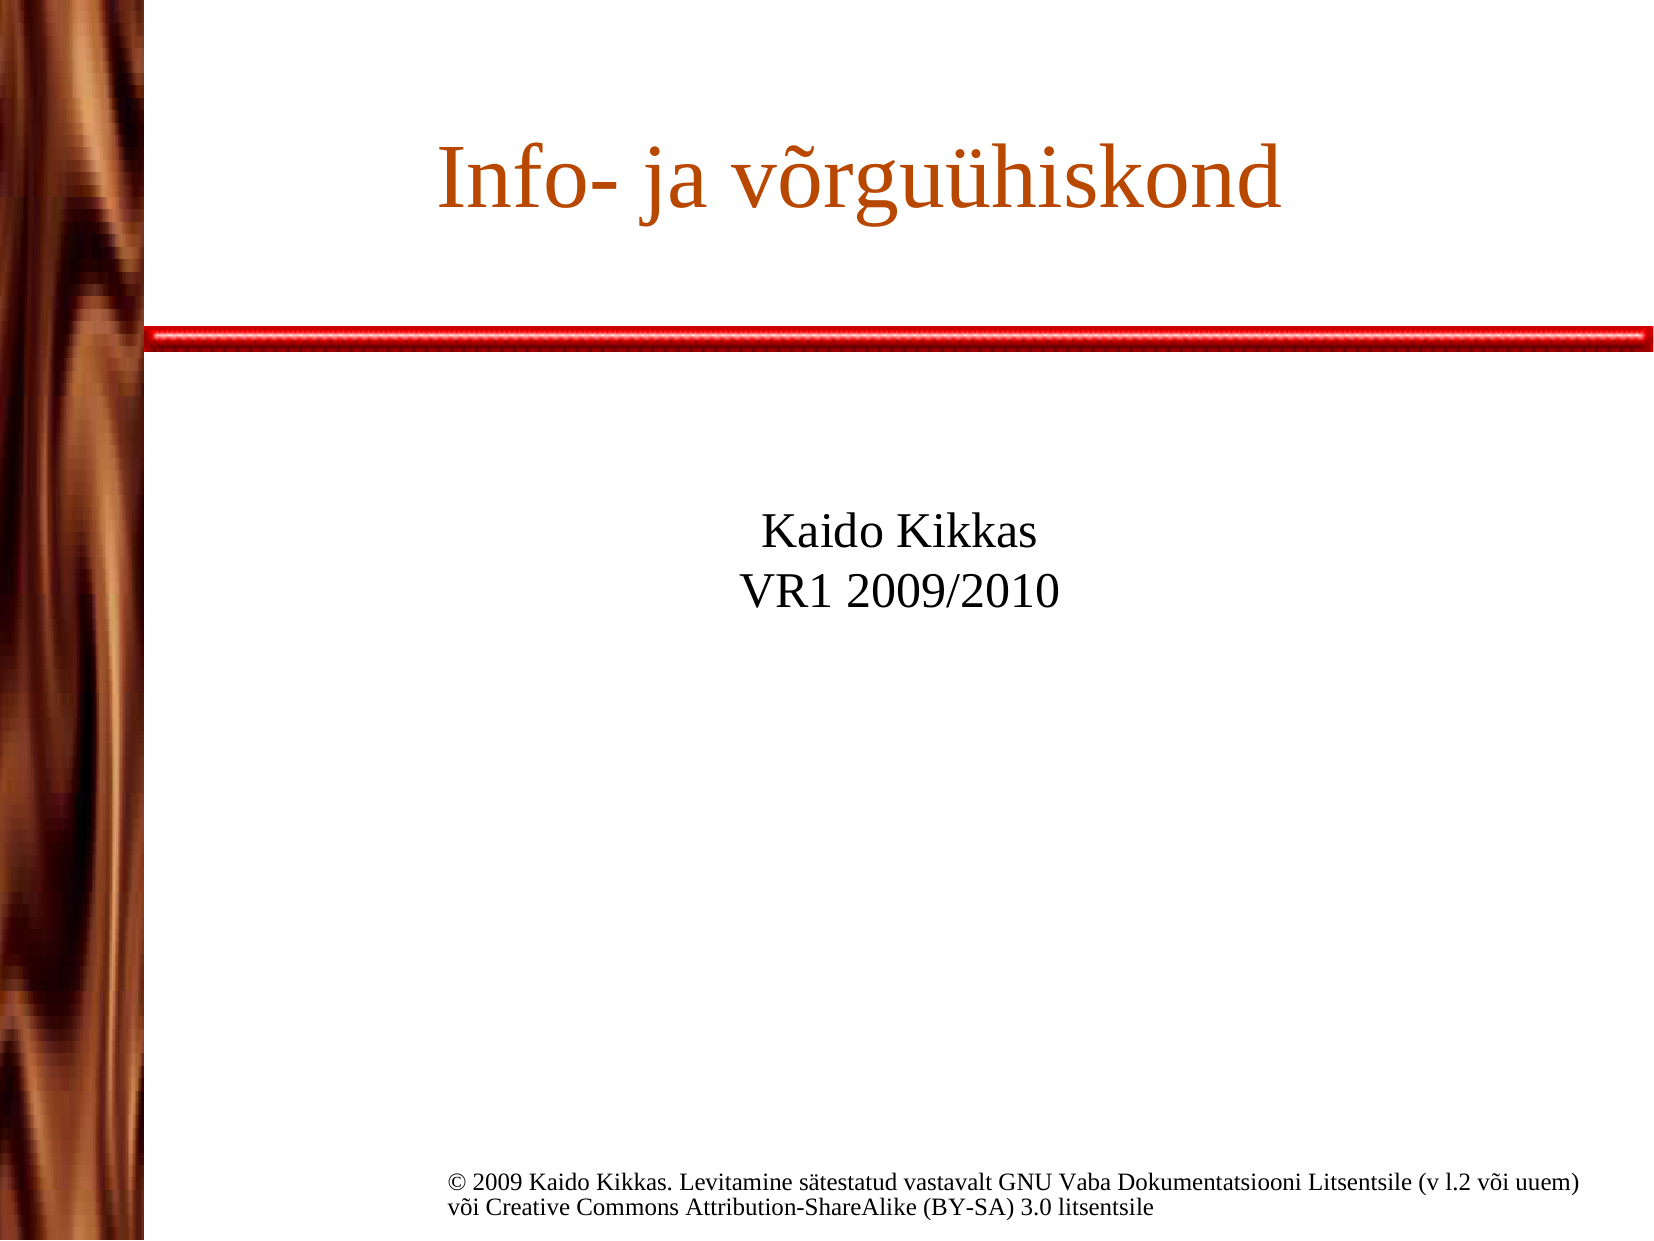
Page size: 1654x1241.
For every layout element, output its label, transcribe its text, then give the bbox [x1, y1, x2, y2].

picture [0, 0, 1654, 1240]
title Info- ja võrguühiskond [154, 72, 1567, 280]
text_box Kaido Kikkas VR1 2009/2010 [234, 498, 1566, 614]
text_box © 2009 Kaido Kikkas. Levitamine sätestatud vastavalt GNU Vaba Dokumentatsiooni Litsentsile (v l.2 või uuem) või Creative Commons Attribution-ShareAlike (BY-SA) 3.0 litsentsile‏ [447, 1169, 1598, 1198]
